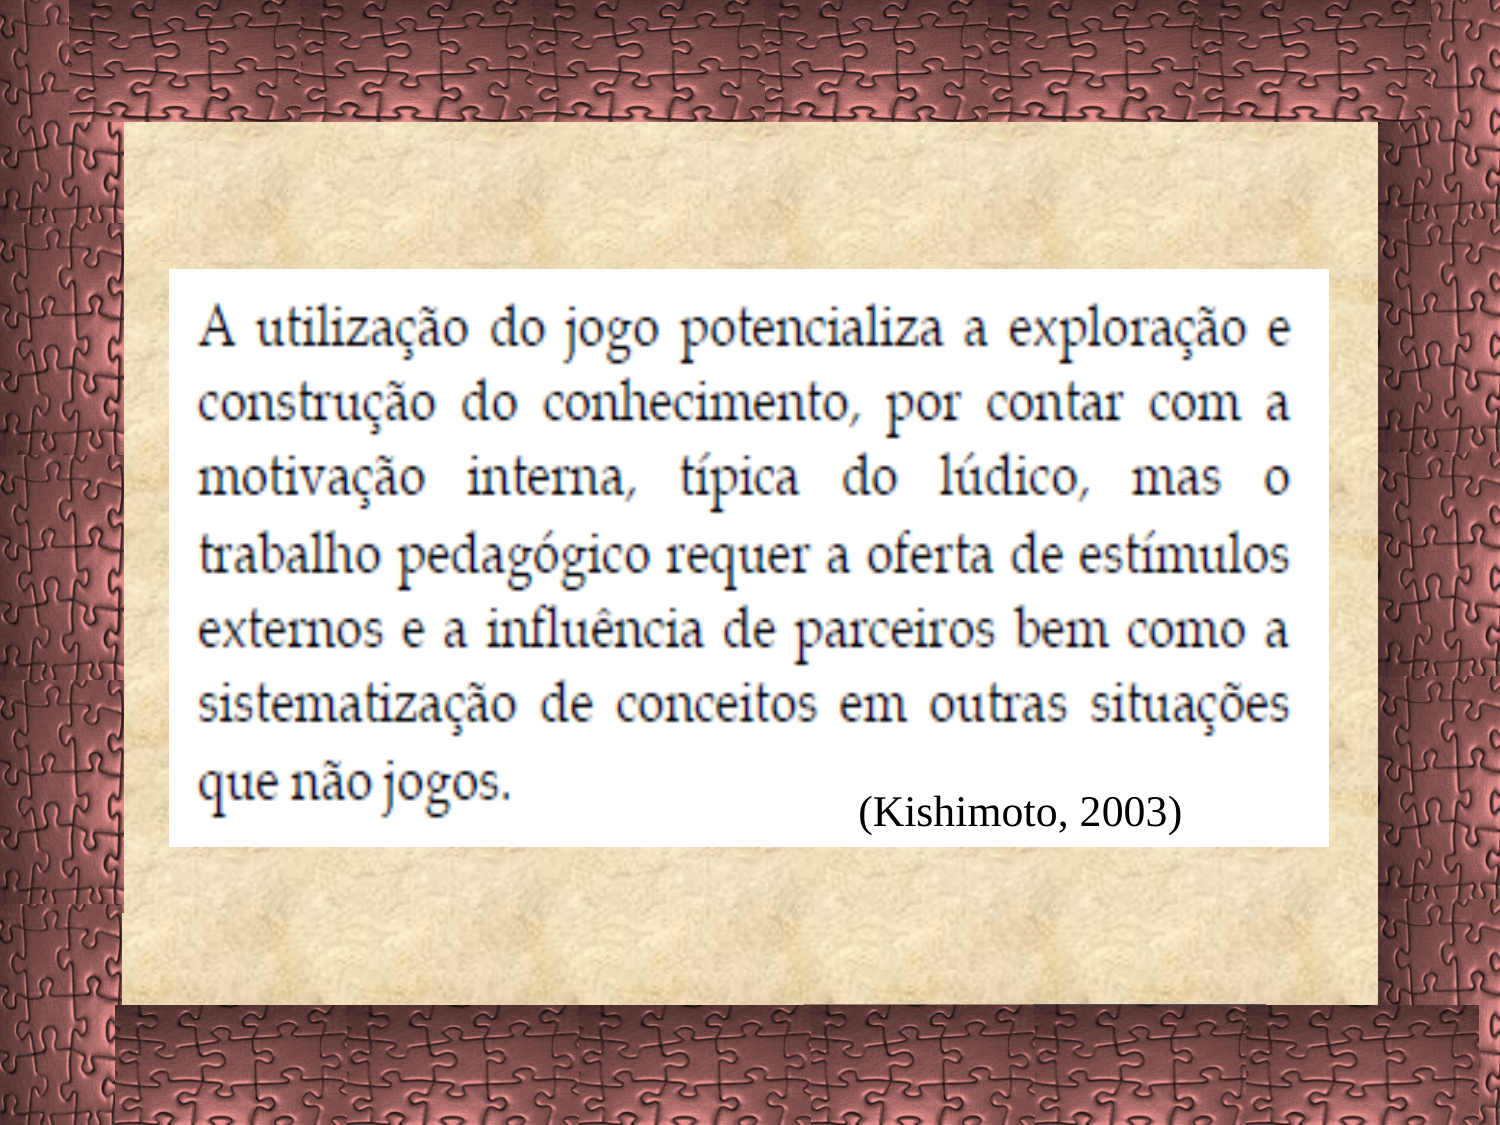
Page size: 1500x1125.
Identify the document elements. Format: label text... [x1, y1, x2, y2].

title [124, 122, 1378, 262]
picture [0, 0, 1500, 1125]
list [122, 262, 1378, 1005]
text_box (Kishimoto, 2003) [843, 774, 1198, 843]
